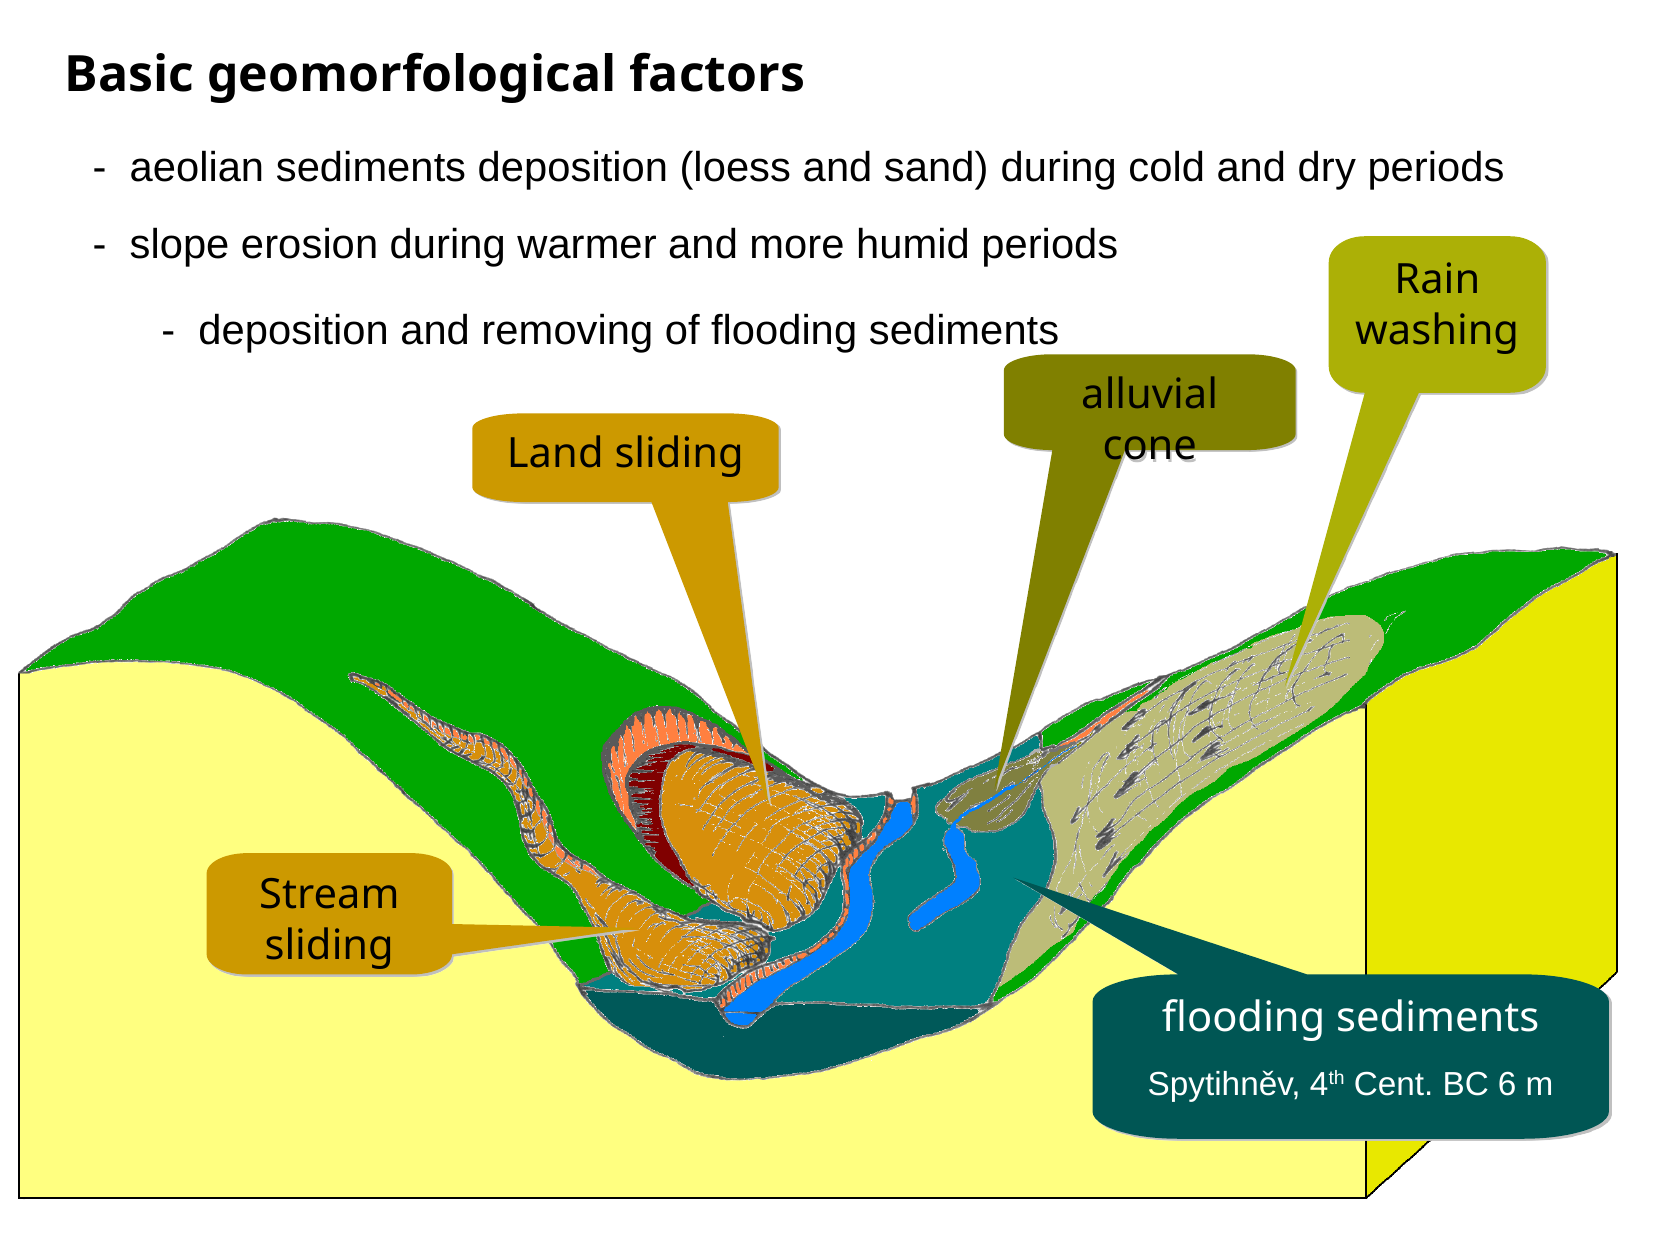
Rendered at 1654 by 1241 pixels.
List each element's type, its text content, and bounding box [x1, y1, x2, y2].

text_box Stream sliding [206, 853, 638, 975]
text_box Land sliding [472, 413, 779, 805]
text_box flooding sediments Spytihněv, 4th Cent. BC 6 m [1013, 877, 1609, 1139]
text_box - aeolian sediments deposition (loess and sand)‏ during cold and dry periods [75, 135, 1565, 200]
text_box Rain washing [1284, 236, 1546, 687]
text_box Basic geomorfological factors [47, 33, 1536, 111]
picture [5, 501, 1625, 1209]
text_box - deposition and removing of flooding sediments [144, 298, 1077, 363]
text_box alluvial cone [994, 354, 1296, 790]
text_box - slope erosion during warmer and more humid periods [75, 212, 1182, 277]
